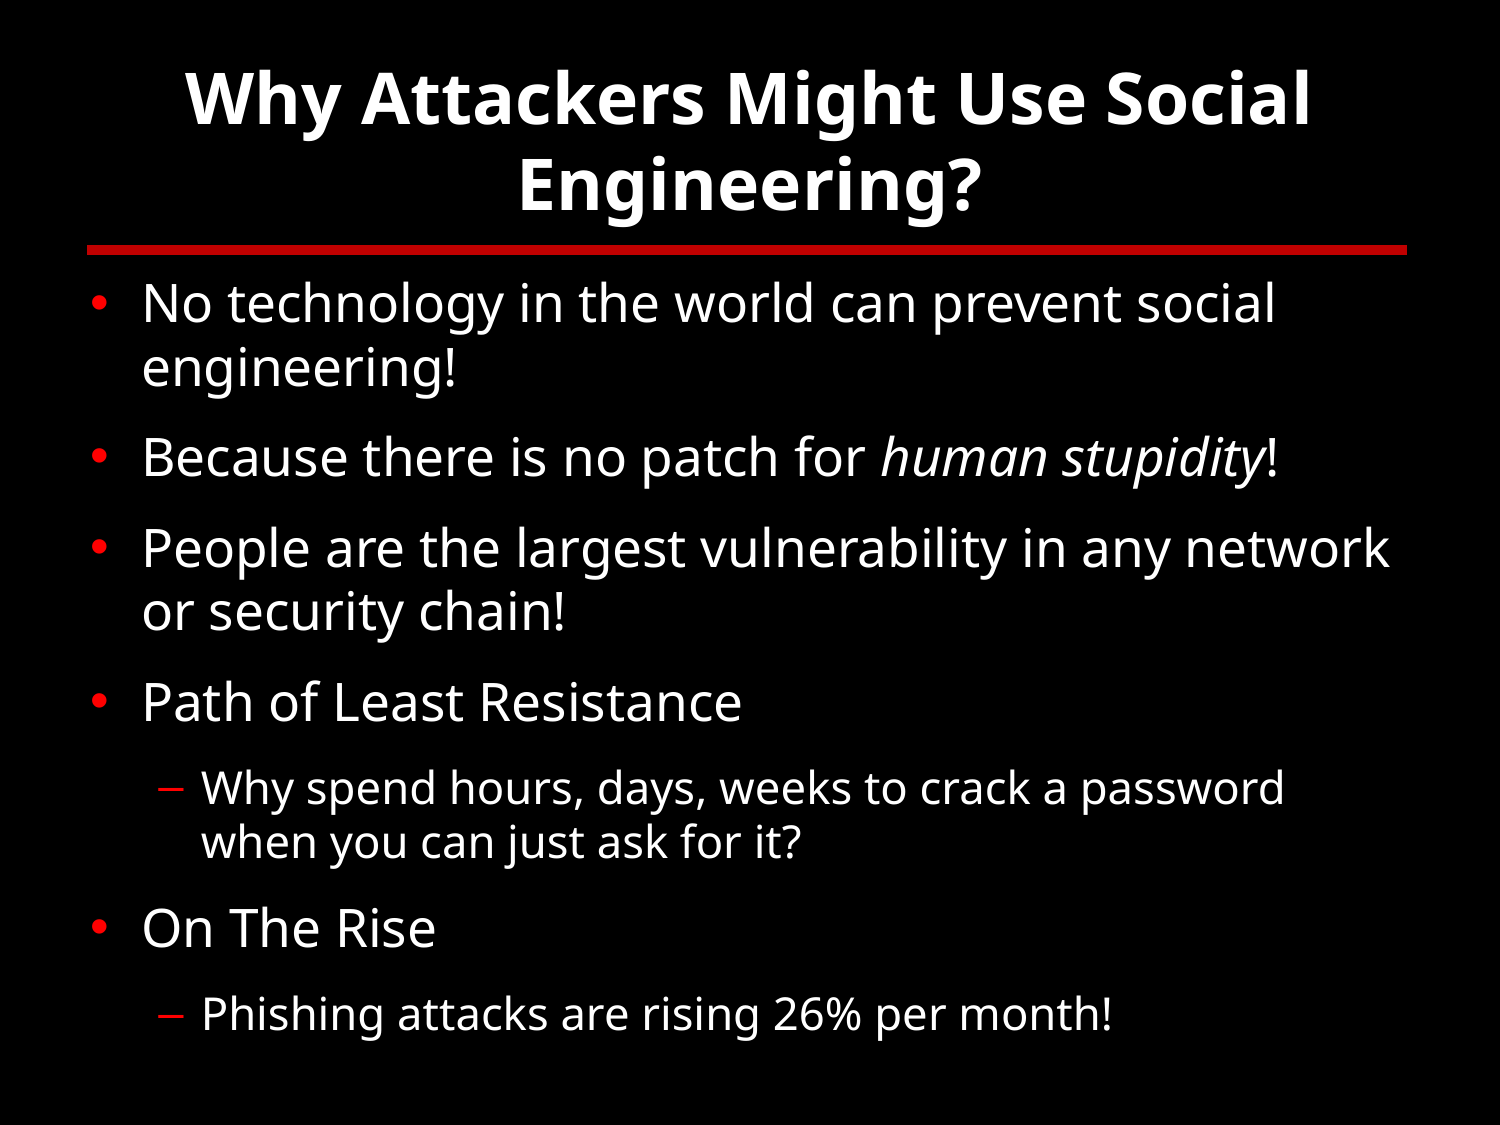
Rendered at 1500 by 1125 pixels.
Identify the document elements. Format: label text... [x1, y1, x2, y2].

list No technology in the world can prevent social engineering! Because there is no patch for human stupidity! People are the largest vulnerability in any network or security chain! Path of Least Resistance Why spend hours, days, weeks to crack a password when you can just ask for it? On The Rise Phishing attacks are rising 26% per month! [75, 262, 1425, 1050]
title Why Attackers Might Use Social Engineering? [75, 45, 1425, 233]
